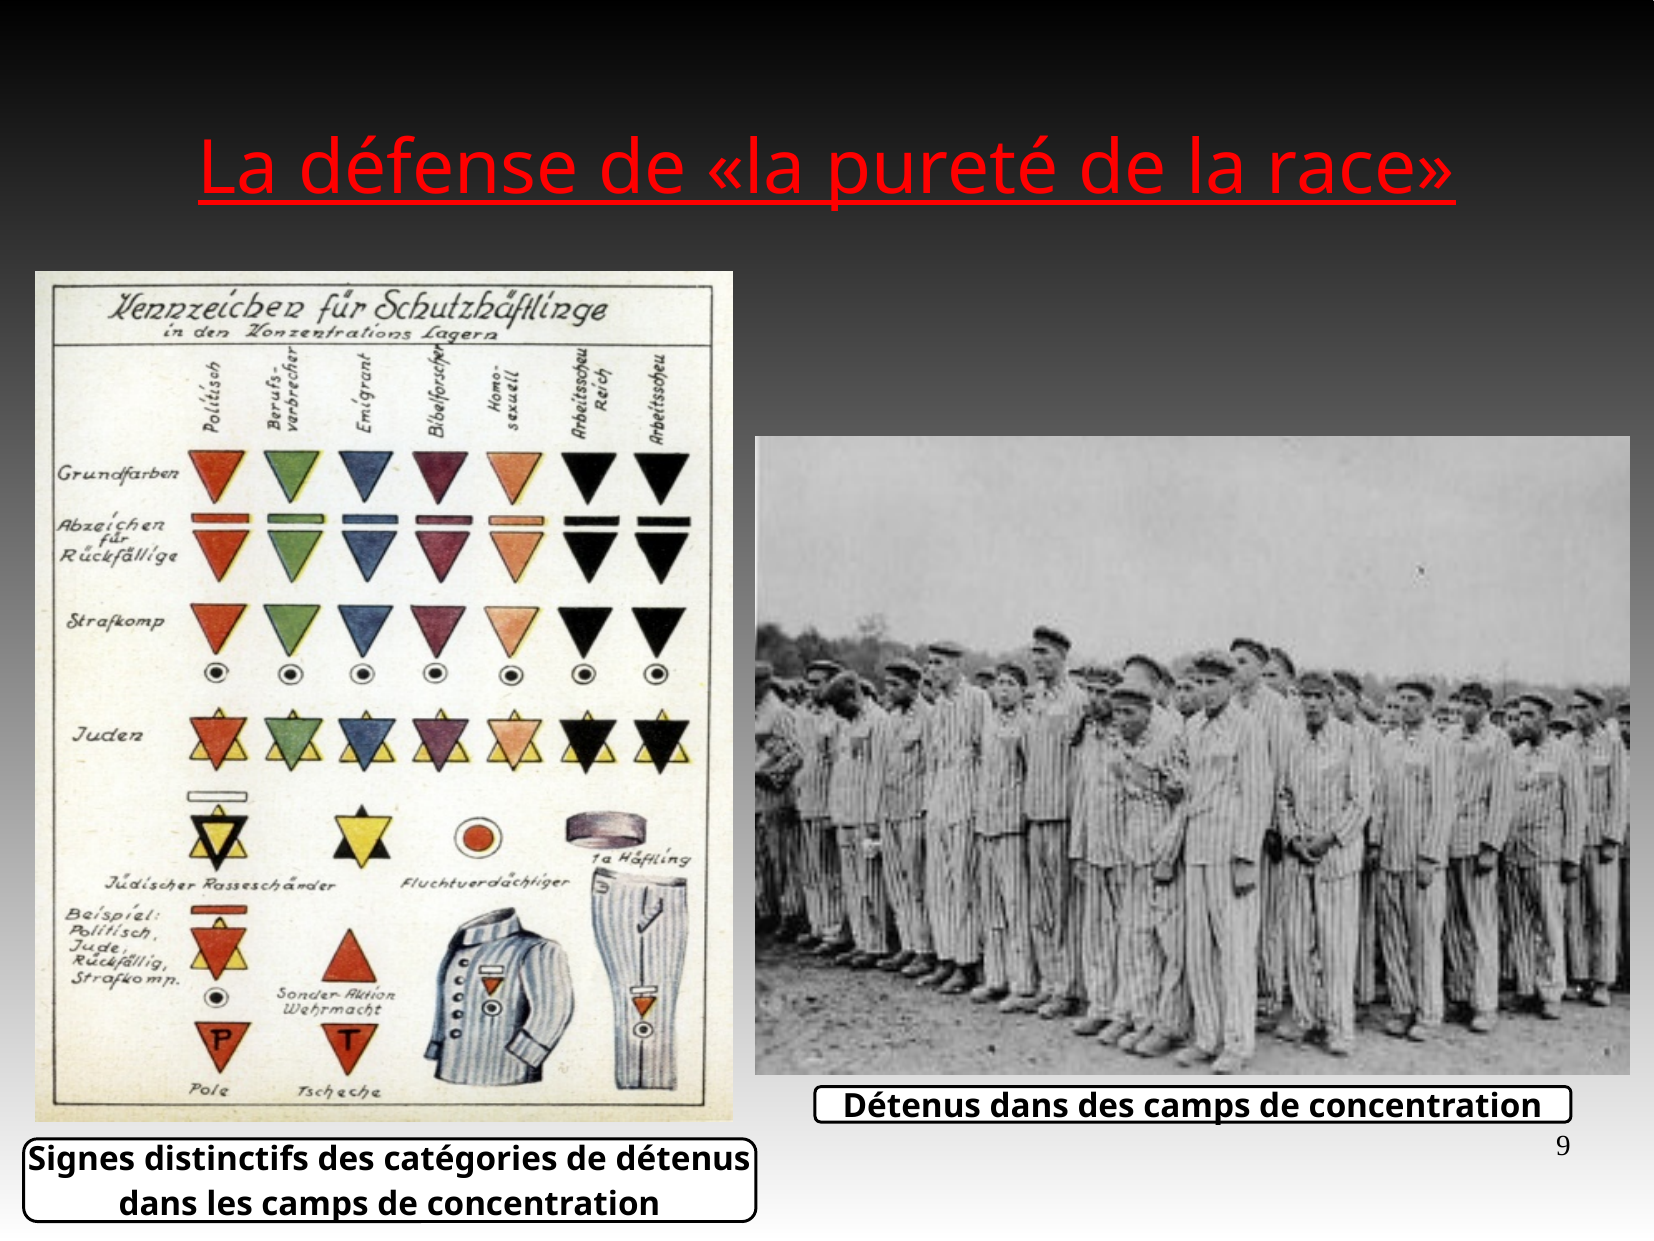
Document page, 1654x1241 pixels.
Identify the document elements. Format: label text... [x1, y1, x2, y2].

text_box La défense de «la pureté de la race» [0, 106, 1654, 289]
picture [35, 271, 733, 1123]
picture [755, 436, 1630, 1075]
text_box Signes distinctifs des catégories de détenus dans les camps de concentration [23, 1138, 756, 1222]
text_box Détenus dans des camps de concentration [814, 1086, 1571, 1123]
